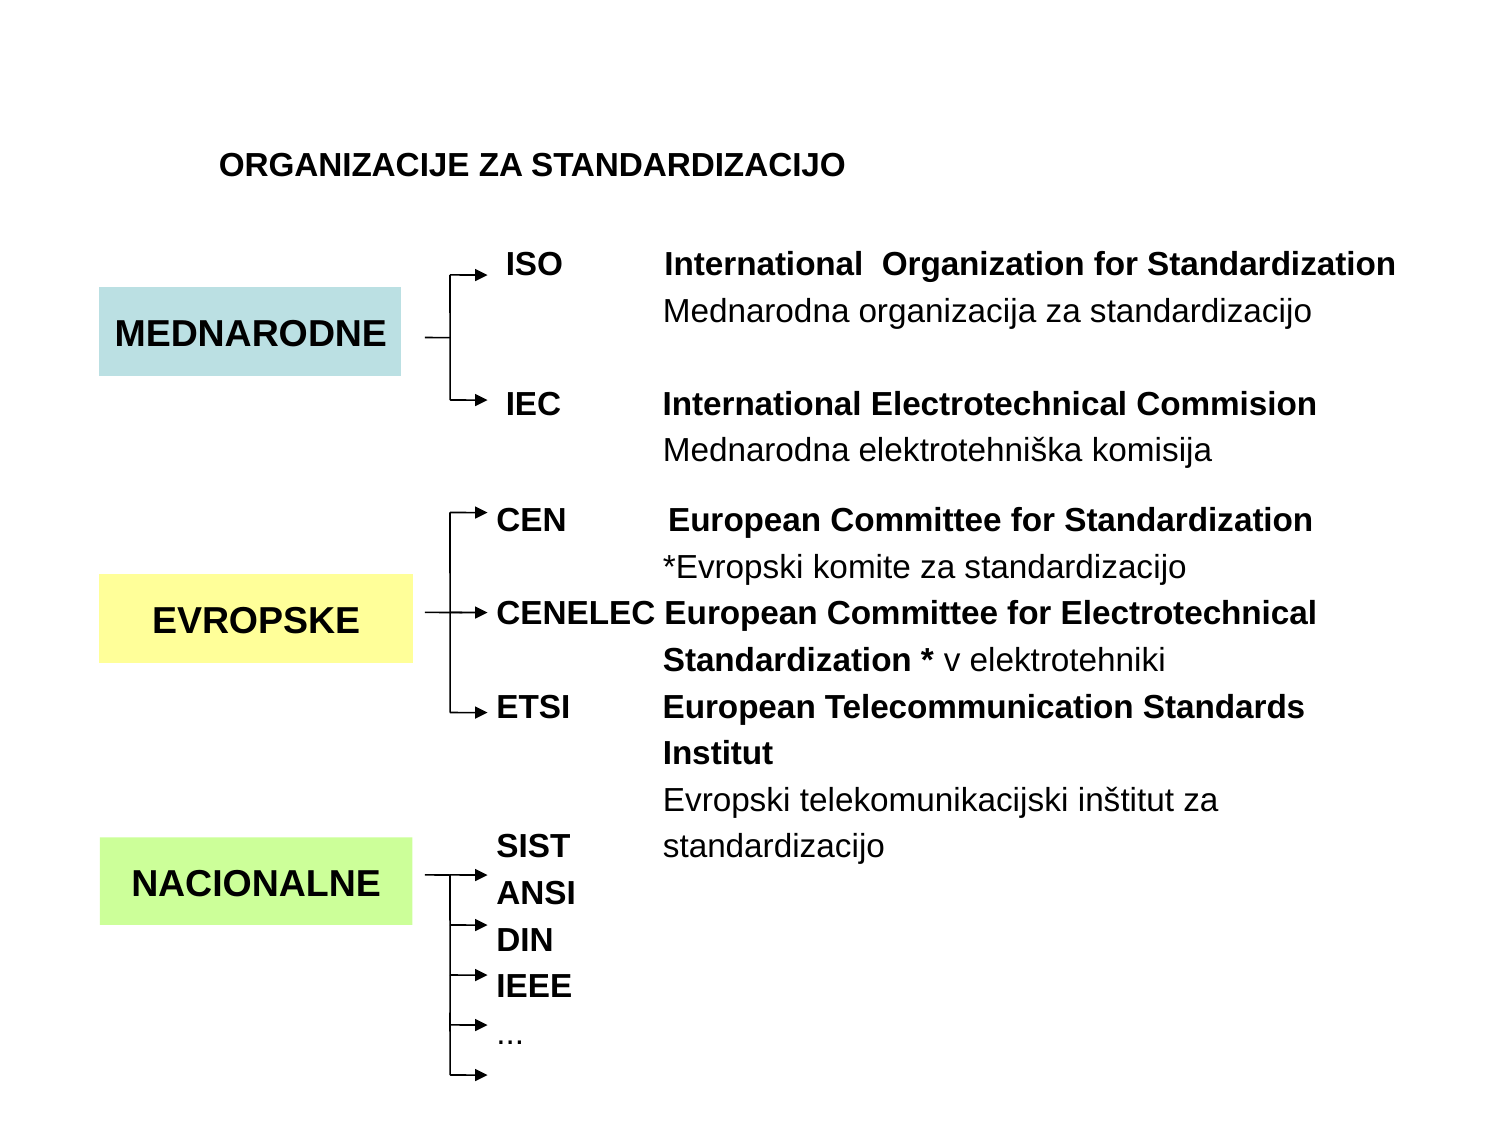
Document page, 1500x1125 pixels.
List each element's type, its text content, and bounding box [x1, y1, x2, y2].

text_box MEDNARODNE [99, 287, 400, 375]
text_box EVROPSKE [99, 574, 413, 663]
text_box ORGANIZACIJE ZA STANDARDIZACIJO ISO International Organization for Standardization Mednarodna organizacija za standardizacijo IEC International Electrotechnical Commision Mednarodna elektrotehniška komisija CEN European Committee for Standardization *Evropski komite za standardizacijo CENELEC European Committee for Electrotechnical Standardization * v elektrotehniki ETSI European Telecommunication Standards Institut Evropski telekomunikacijski inštitut za SIST standardizacijo ANSI DIN IEEE ... [137, 62, 1438, 750]
text_box NACIONALNE [99, 837, 413, 925]
